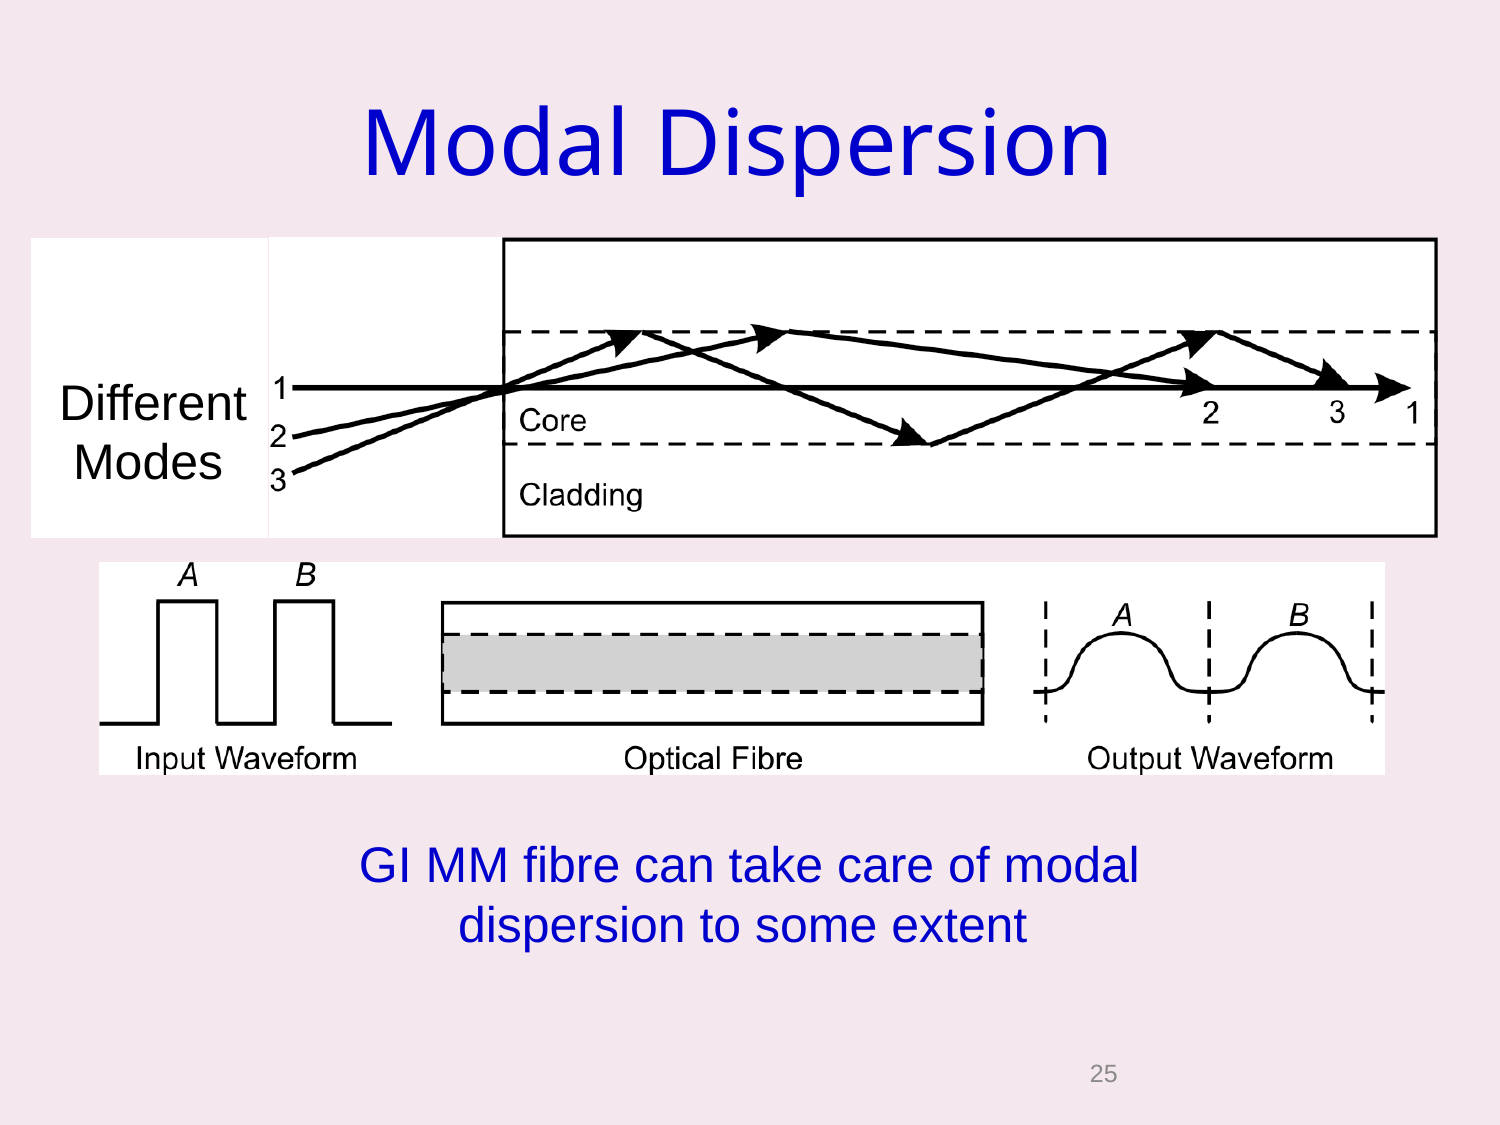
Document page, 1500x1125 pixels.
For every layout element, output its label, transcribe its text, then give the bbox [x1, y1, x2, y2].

text_box GI MM fibre can take care of modal dispersion to some extent [237, 825, 1263, 960]
text_box [1074, 1042, 1426, 1103]
text_box Different Modes [44, 362, 270, 499]
title Modal Dispersion [75, 45, 1426, 233]
picture [99, 562, 1385, 775]
text_box [31, 238, 268, 538]
picture [269, 237, 1438, 538]
